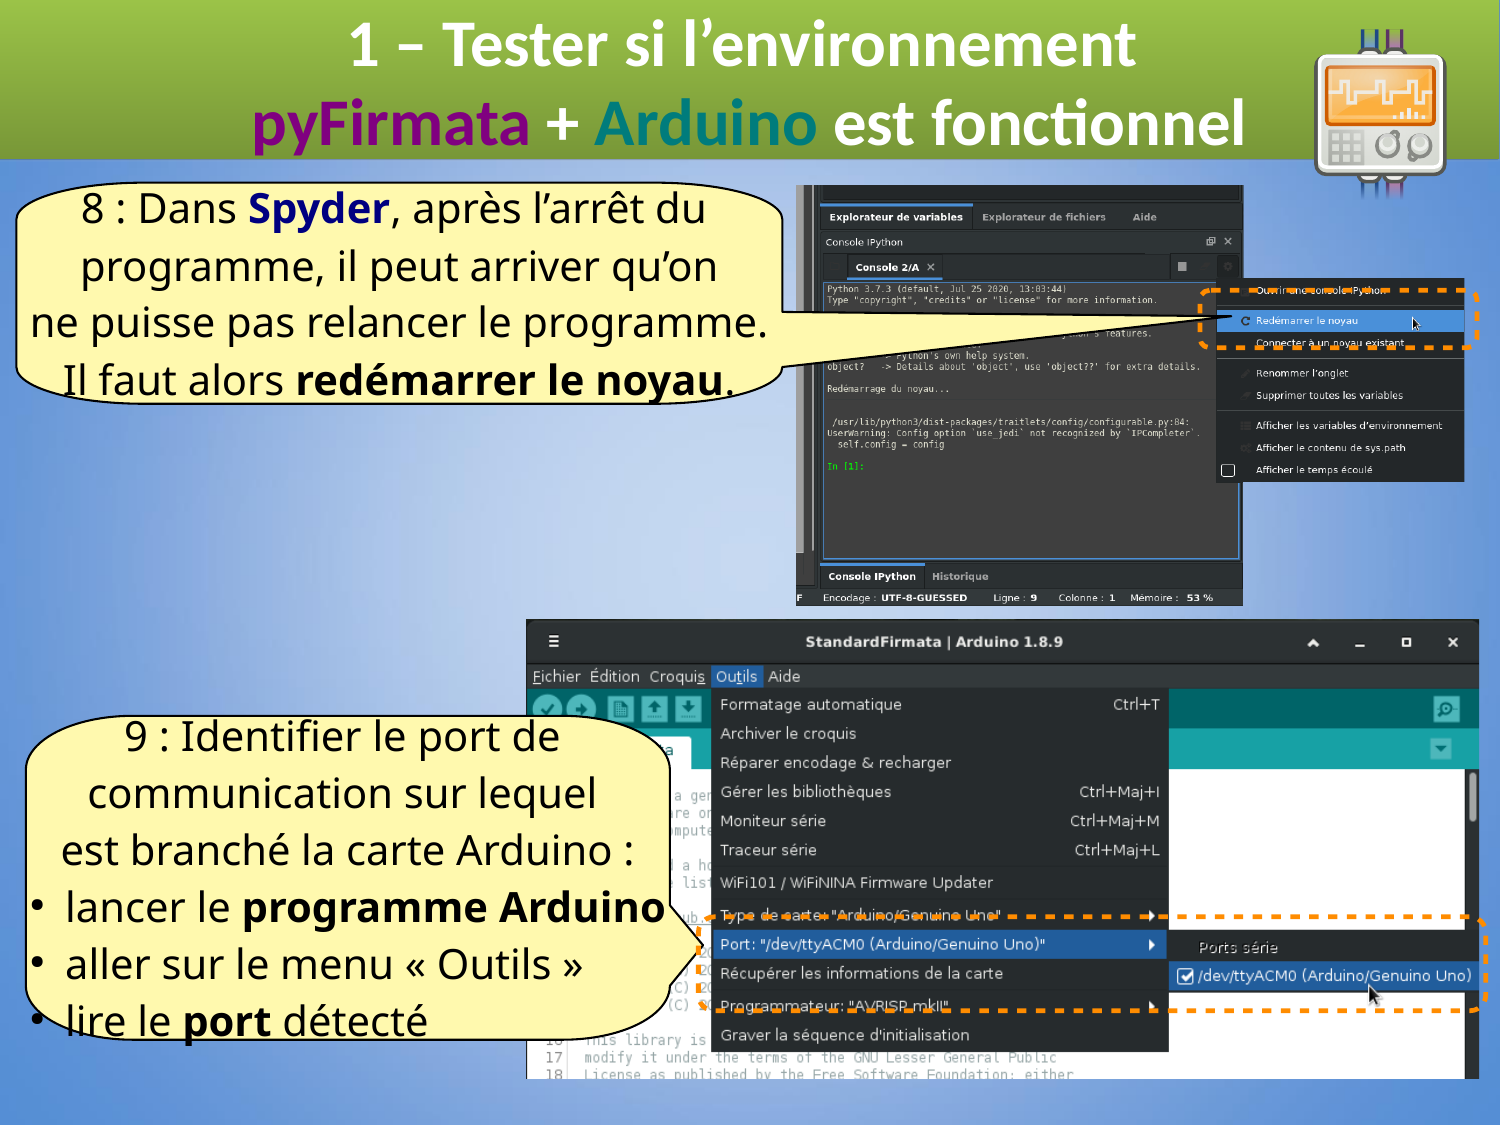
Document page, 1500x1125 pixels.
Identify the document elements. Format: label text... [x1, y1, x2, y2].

text_box 1 – Tester si l’environnement pyFirmata + Arduino est fonctionnel [0, 0, 1500, 159]
text_box 8 : Dans Spyder, après l’arrêt du programme, il peut arriver qu’on ne puisse pas relancer le programme. Il faut alors redémarrer le noyau. [16, 182, 1232, 404]
text_box 9 : Identifier le port de communication sur lequel est branché la carte Arduino : lancer le programme Arduino aller sur le menu « Outils » lire le port détecté [25, 715, 704, 1040]
picture [0, 29, 1500, 1125]
